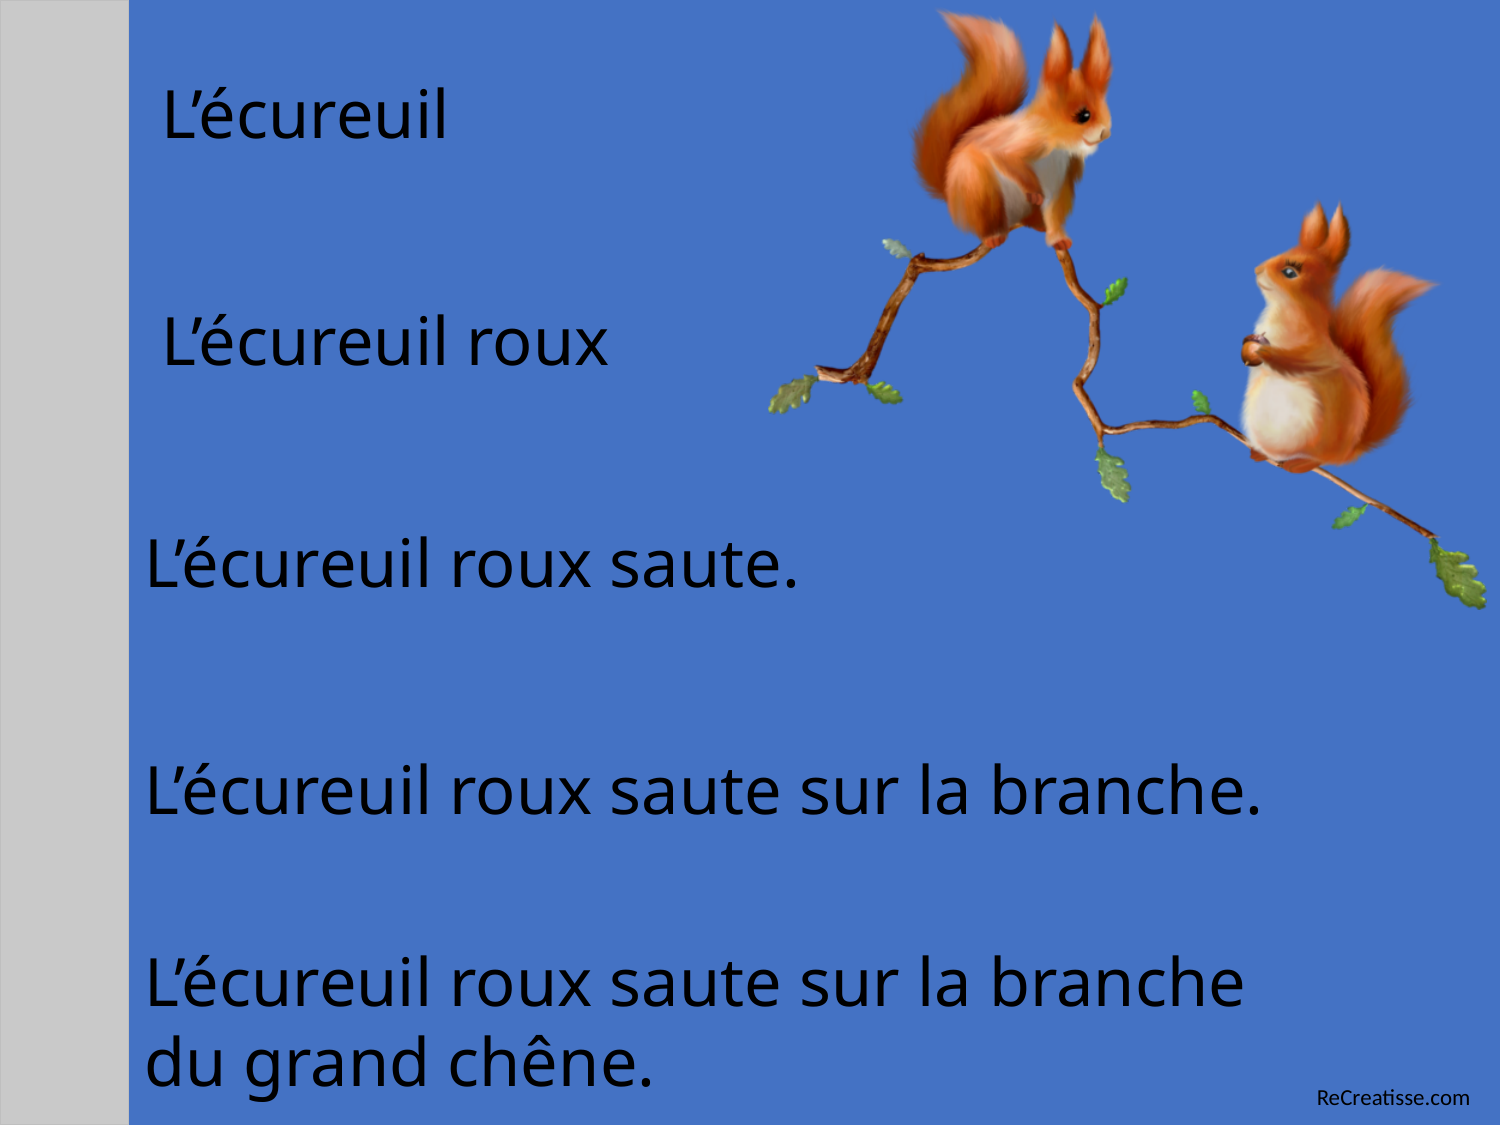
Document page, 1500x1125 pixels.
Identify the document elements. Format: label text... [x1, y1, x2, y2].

table_cell [1487, 225, 1500, 450]
table_cell [129, 225, 768, 450]
table_cell [129, 450, 1500, 675]
table_cell [129, 675, 1500, 900]
table_cell [129, 900, 1500, 1125]
text_box L’écureuil roux saute sur la branche. [129, 740, 1280, 835]
text_box L’écureuil roux saute. [129, 514, 768, 609]
table_header [129, 0, 1500, 225]
text_box L’écureuil roux [147, 291, 625, 386]
table_cell [129, 450, 768, 514]
picture [768, 6, 1487, 610]
text_box ReCreatisse.com [1302, 1075, 1486, 1118]
text_box L’écureuil [147, 65, 465, 160]
text_box L’écureuil roux saute sur la branche du grand chêne. [129, 933, 1262, 1108]
text_box [0, 0, 129, 1125]
